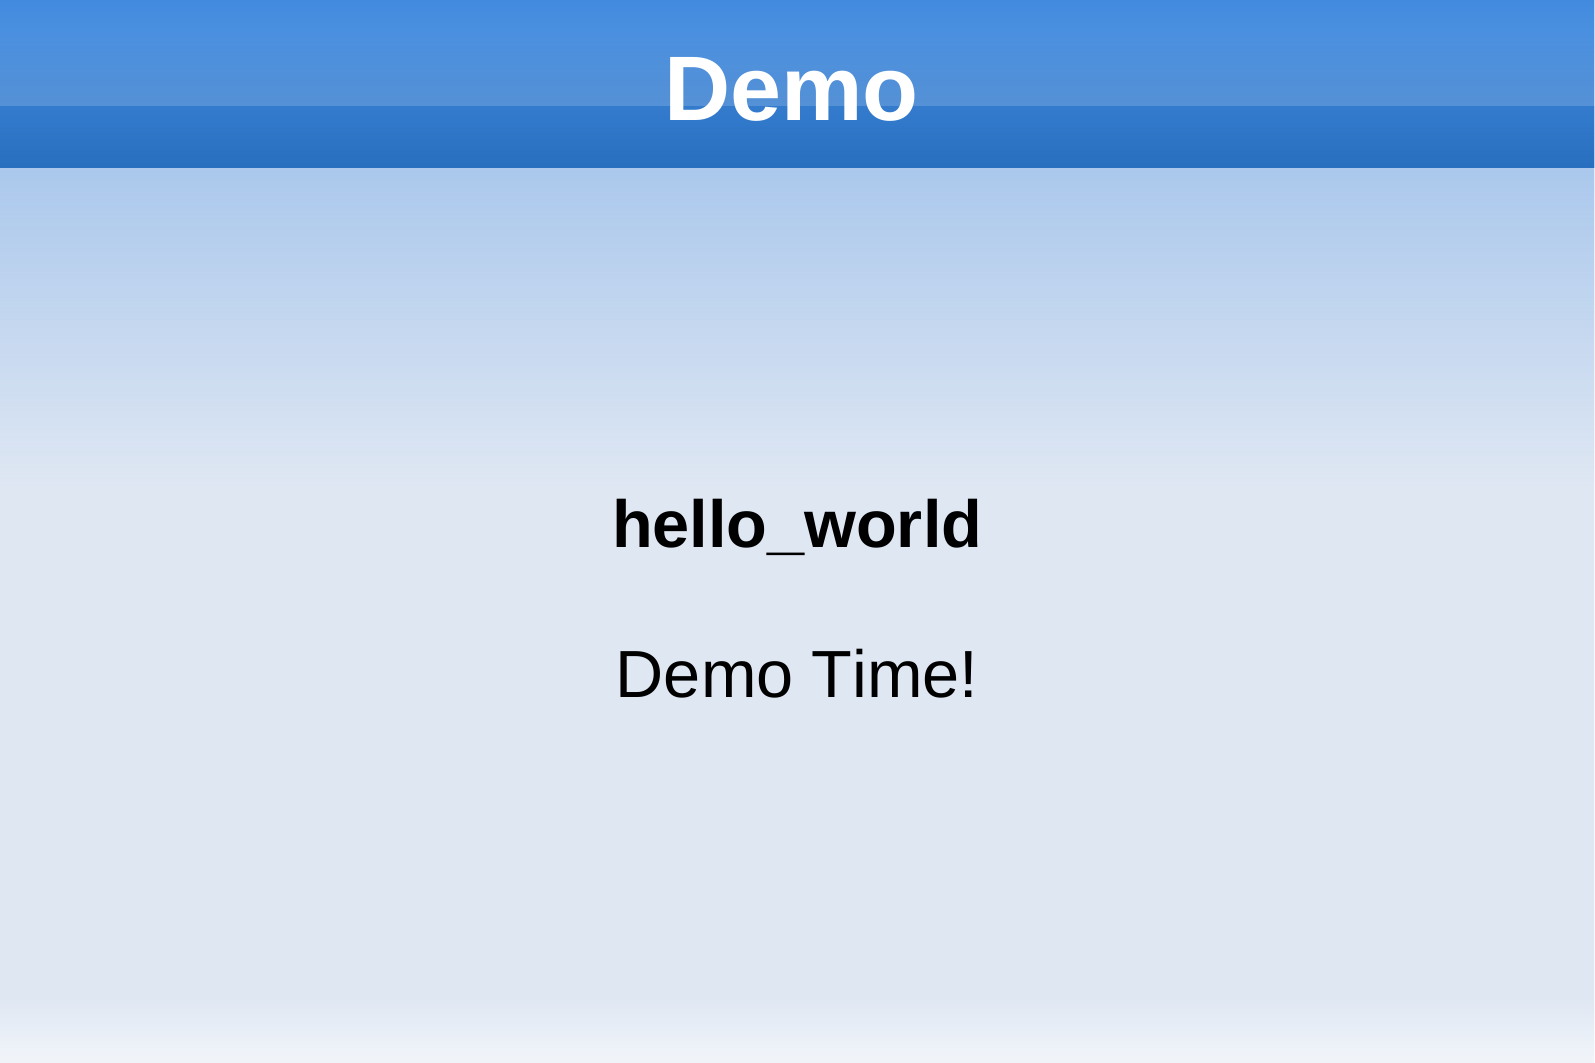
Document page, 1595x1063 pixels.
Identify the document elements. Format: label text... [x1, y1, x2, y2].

title Demo [74, 0, 1510, 178]
picture [0, 0, 1595, 1063]
subtitle hello_world Demo Time! [79, 248, 1515, 951]
